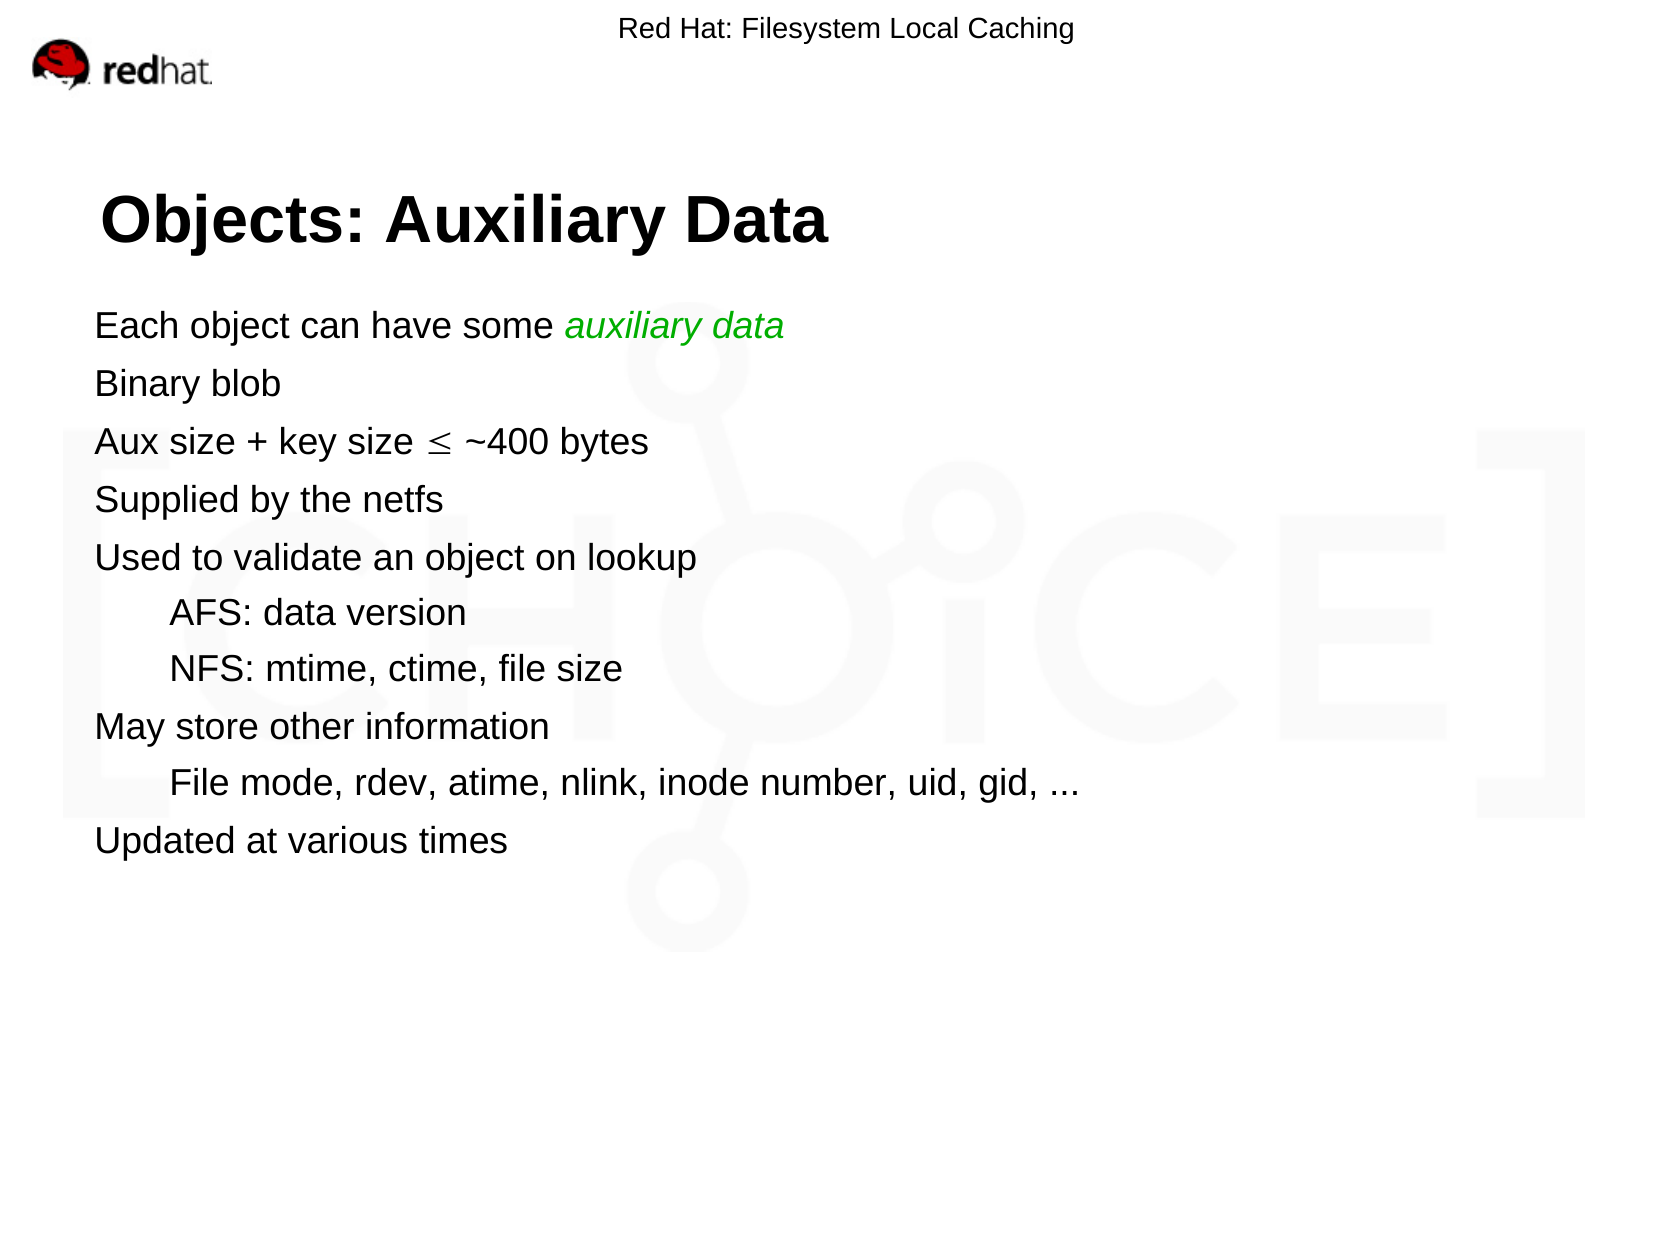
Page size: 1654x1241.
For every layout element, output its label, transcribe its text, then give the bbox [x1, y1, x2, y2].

title Objects: Auxiliary Data [100, 164, 1506, 275]
picture [31, 37, 212, 98]
picture [63, 302, 1585, 952]
list Each object can have some auxiliary data Binary blob Aux size + key size ≤ ~400 bytes Supplied by the netfs Used to validate an object on lookup AFS: data version NFS: mtime, ctime, file size May store other information File mode, rdev, atime, nlink, inode number, uid, gid, ... Updated at various times [94, 304, 1500, 1174]
